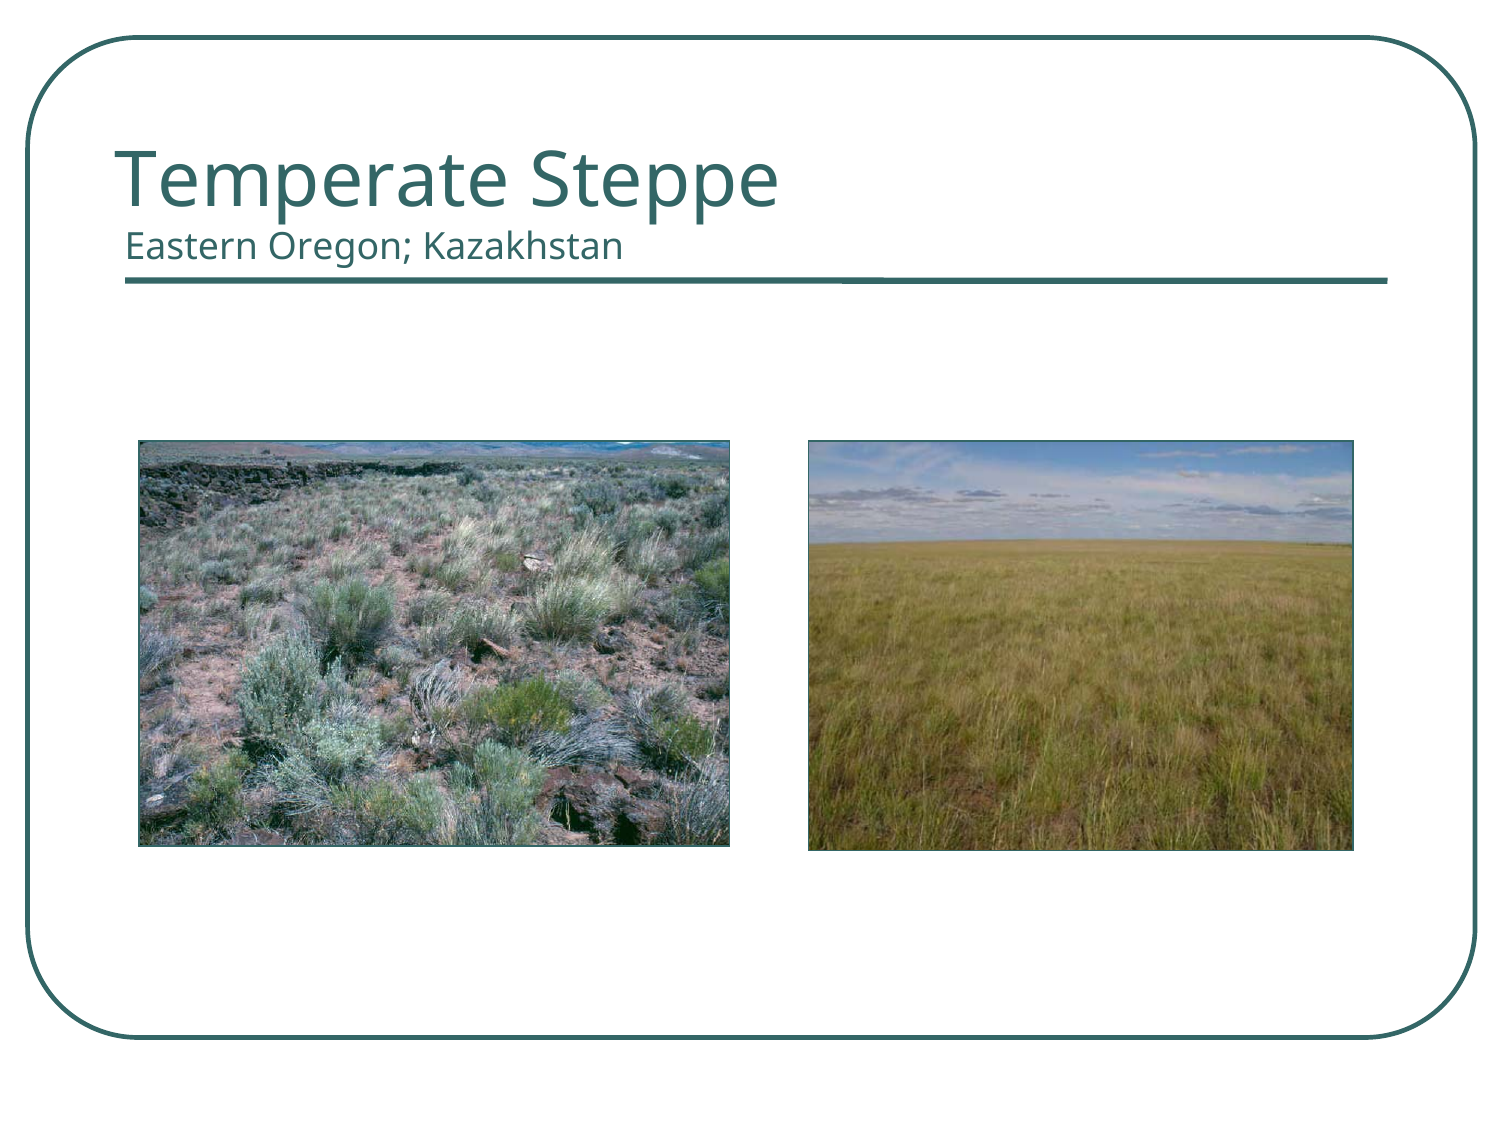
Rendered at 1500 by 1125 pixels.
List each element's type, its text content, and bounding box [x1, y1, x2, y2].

picture [809, 441, 1353, 850]
title Temperate Steppe Eastern Oregon; Kazakhstan [100, 87, 1388, 275]
picture [139, 441, 729, 846]
